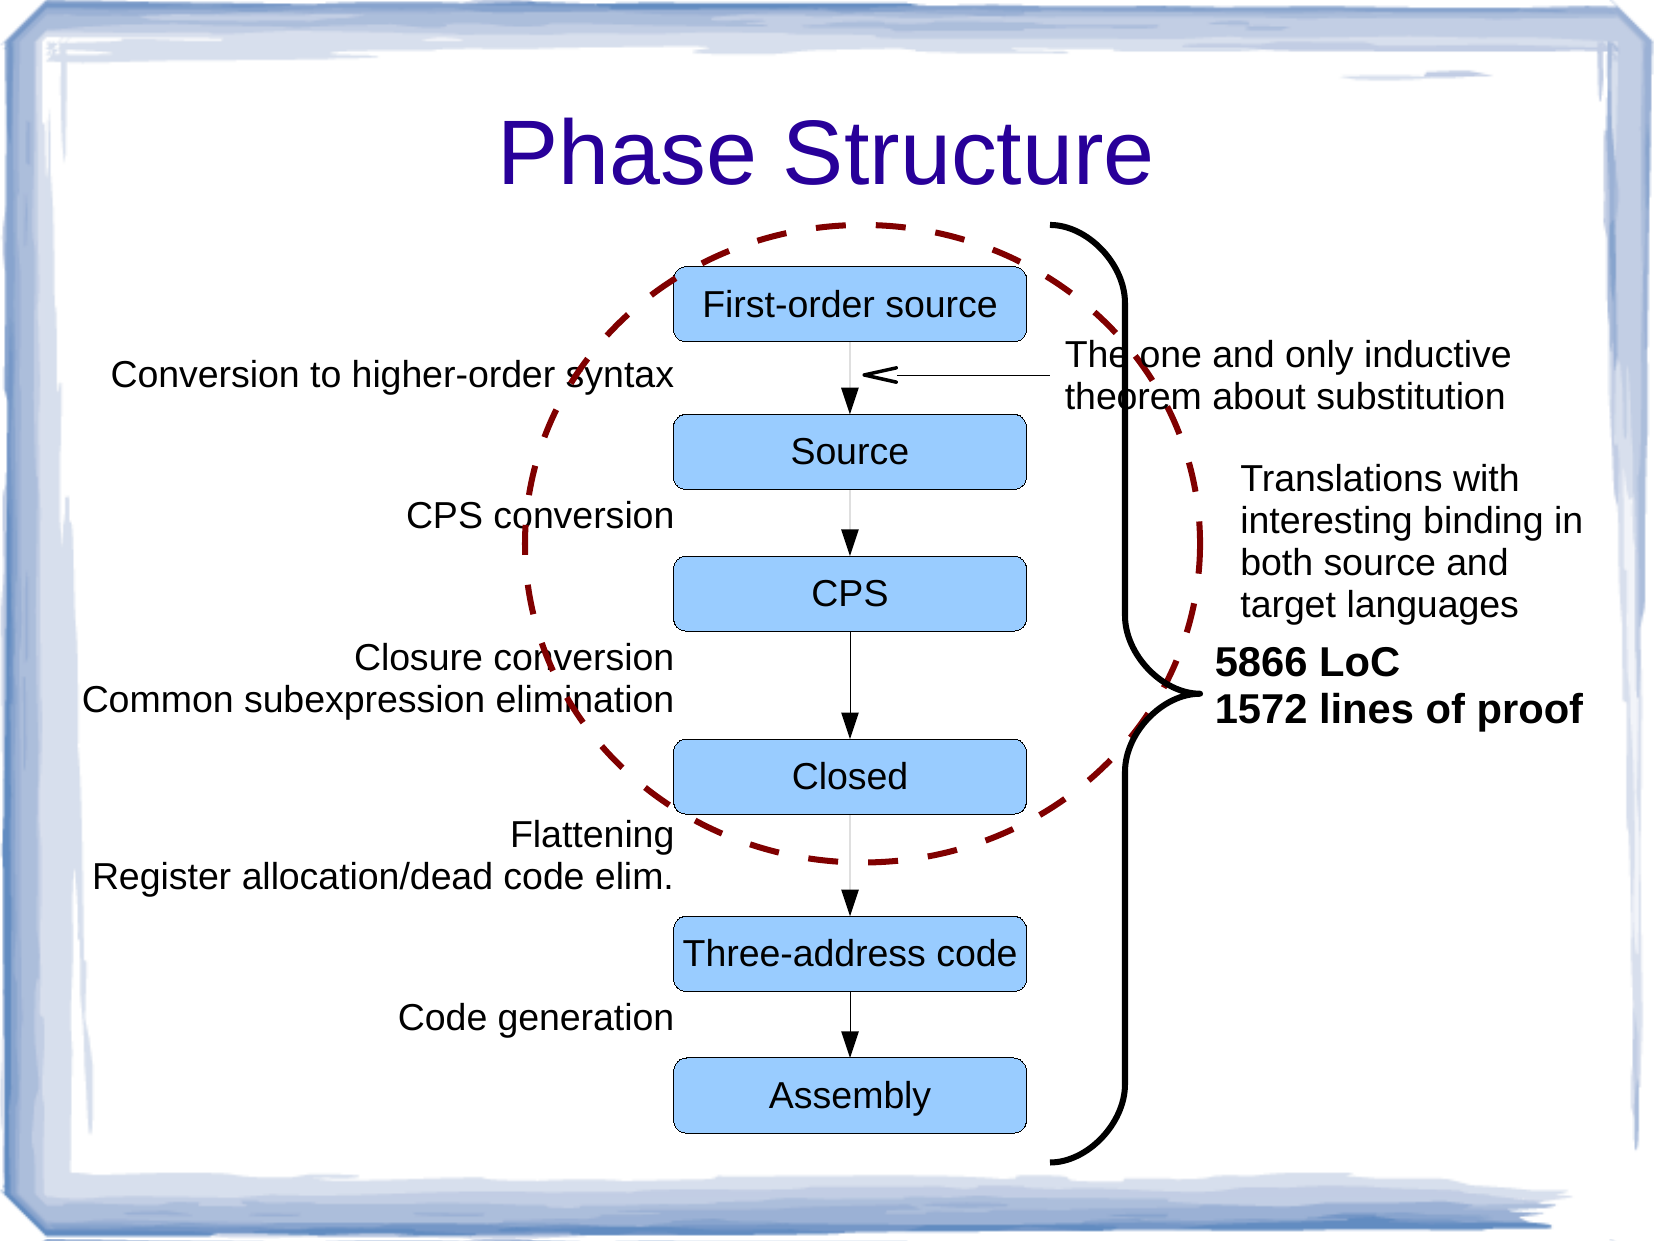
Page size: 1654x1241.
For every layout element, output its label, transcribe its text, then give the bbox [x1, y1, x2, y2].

text_box Assembly [673, 1057, 1027, 1134]
text_box Closure conversion Common subexpression elimination [52, 629, 689, 738]
text_box Translations with interesting binding in both source and target languages [1225, 450, 1601, 631]
text_box Closed [673, 739, 1027, 815]
picture [0, 0, 1654, 1241]
text_box The one and only inductive theorem about substitution [1050, 325, 1121, 434]
text_box Flattening Register allocation/dead code elim. [52, 806, 689, 915]
text_box First-order source [673, 266, 1027, 342]
text_box The one and only inductive theorem about substitution [1129, 325, 1576, 434]
text_box CPS conversion [52, 487, 689, 549]
text_box Three-address code [673, 916, 1027, 992]
text_box CPS [673, 556, 1027, 632]
title Phase Structure [82, 56, 1571, 250]
text_box Code generation [52, 989, 689, 1051]
text_box Source [673, 414, 1027, 490]
text_box 5866 LoC 1572 lines of proof [1200, 631, 1613, 755]
text_box Conversion to higher-order syntax [52, 345, 689, 408]
